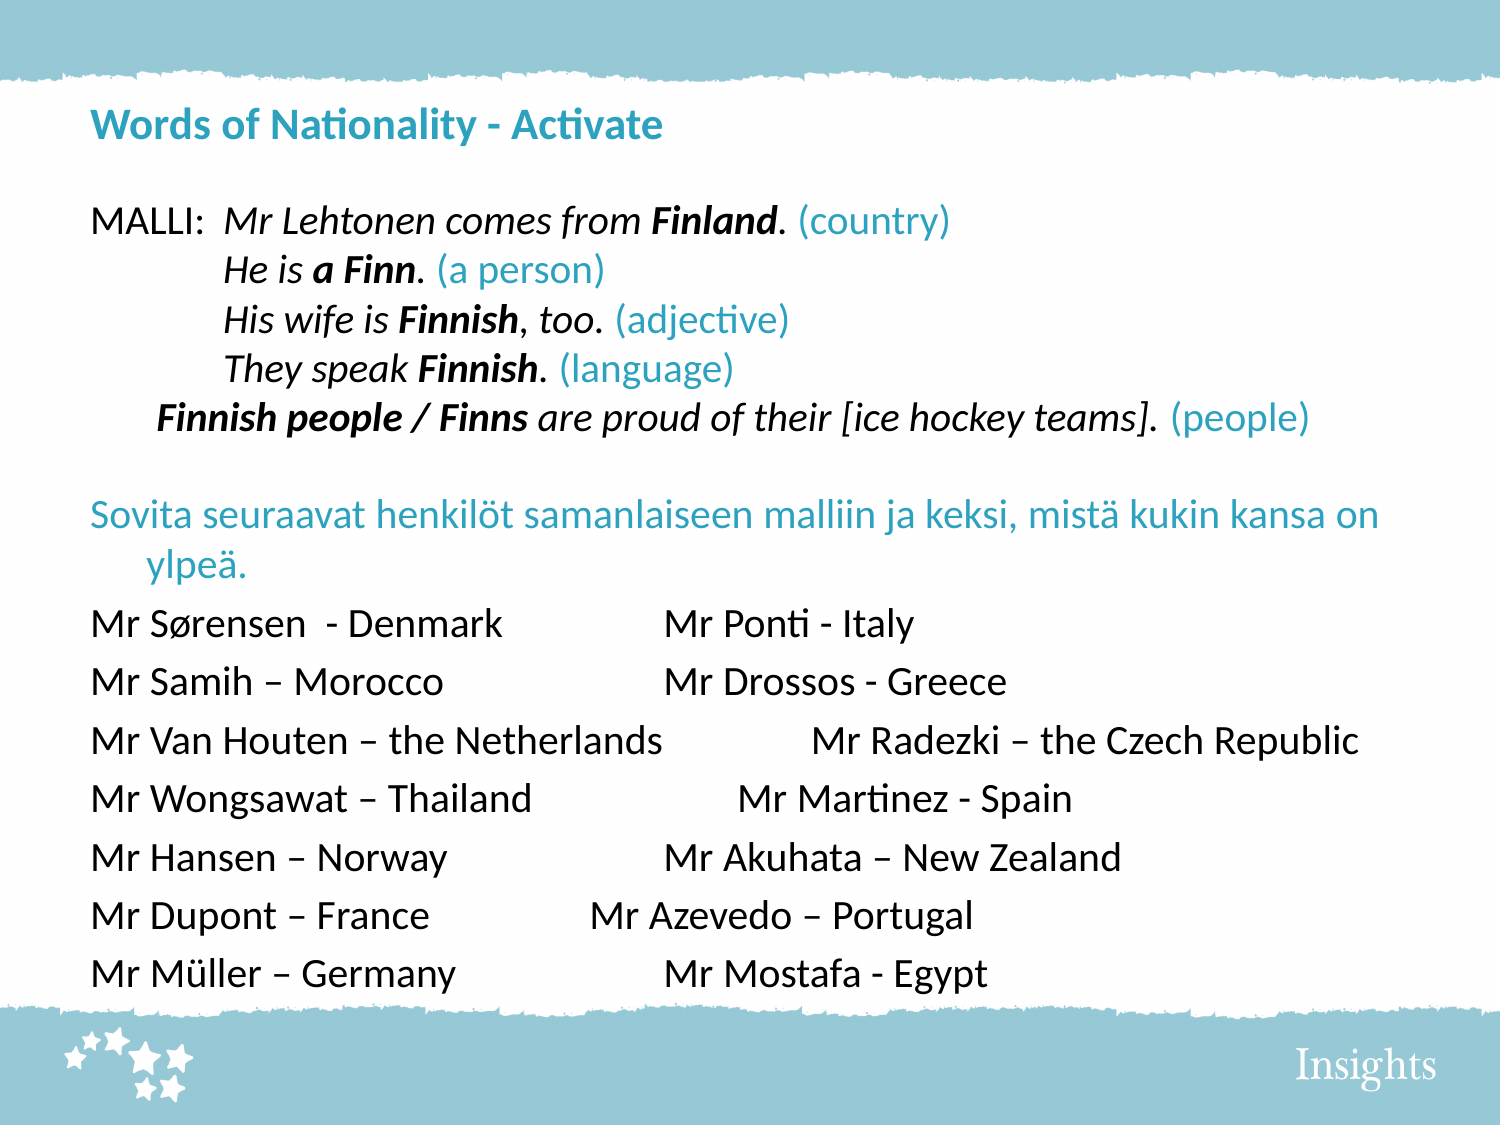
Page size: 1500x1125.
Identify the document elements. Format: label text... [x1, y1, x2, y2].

picture [0, 0, 1500, 1125]
list Sovita seuraavat henkilöt samanlaiseen malliin ja keksi, mistä kukin kansa on ylpeä. Mr Sørensen - Denmark Mr Ponti - Italy Mr Samih – Morocco Mr Drossos - Greece Mr Van Houten – the Netherlands Mr Radezki – the Czech Republic Mr Wongsawat – Thailand Mr Martinez - Spain Mr Hansen – Norway Mr Akuhata – New Zealand Mr Dupont – France Mr Azevedo – Portugal Mr Müller – Germany Mr Mostafa - Egypt [75, 479, 1469, 1047]
title Words of Nationality - Activate MALLI: Mr Lehtonen comes from Finland. (country) He is a Finn. (a person) His wife is Finnish, too. (adjective) They speak Finnish. (language) Finnish people / Finns are proud of their [ice hockey teams]. (people) [75, 66, 1436, 468]
